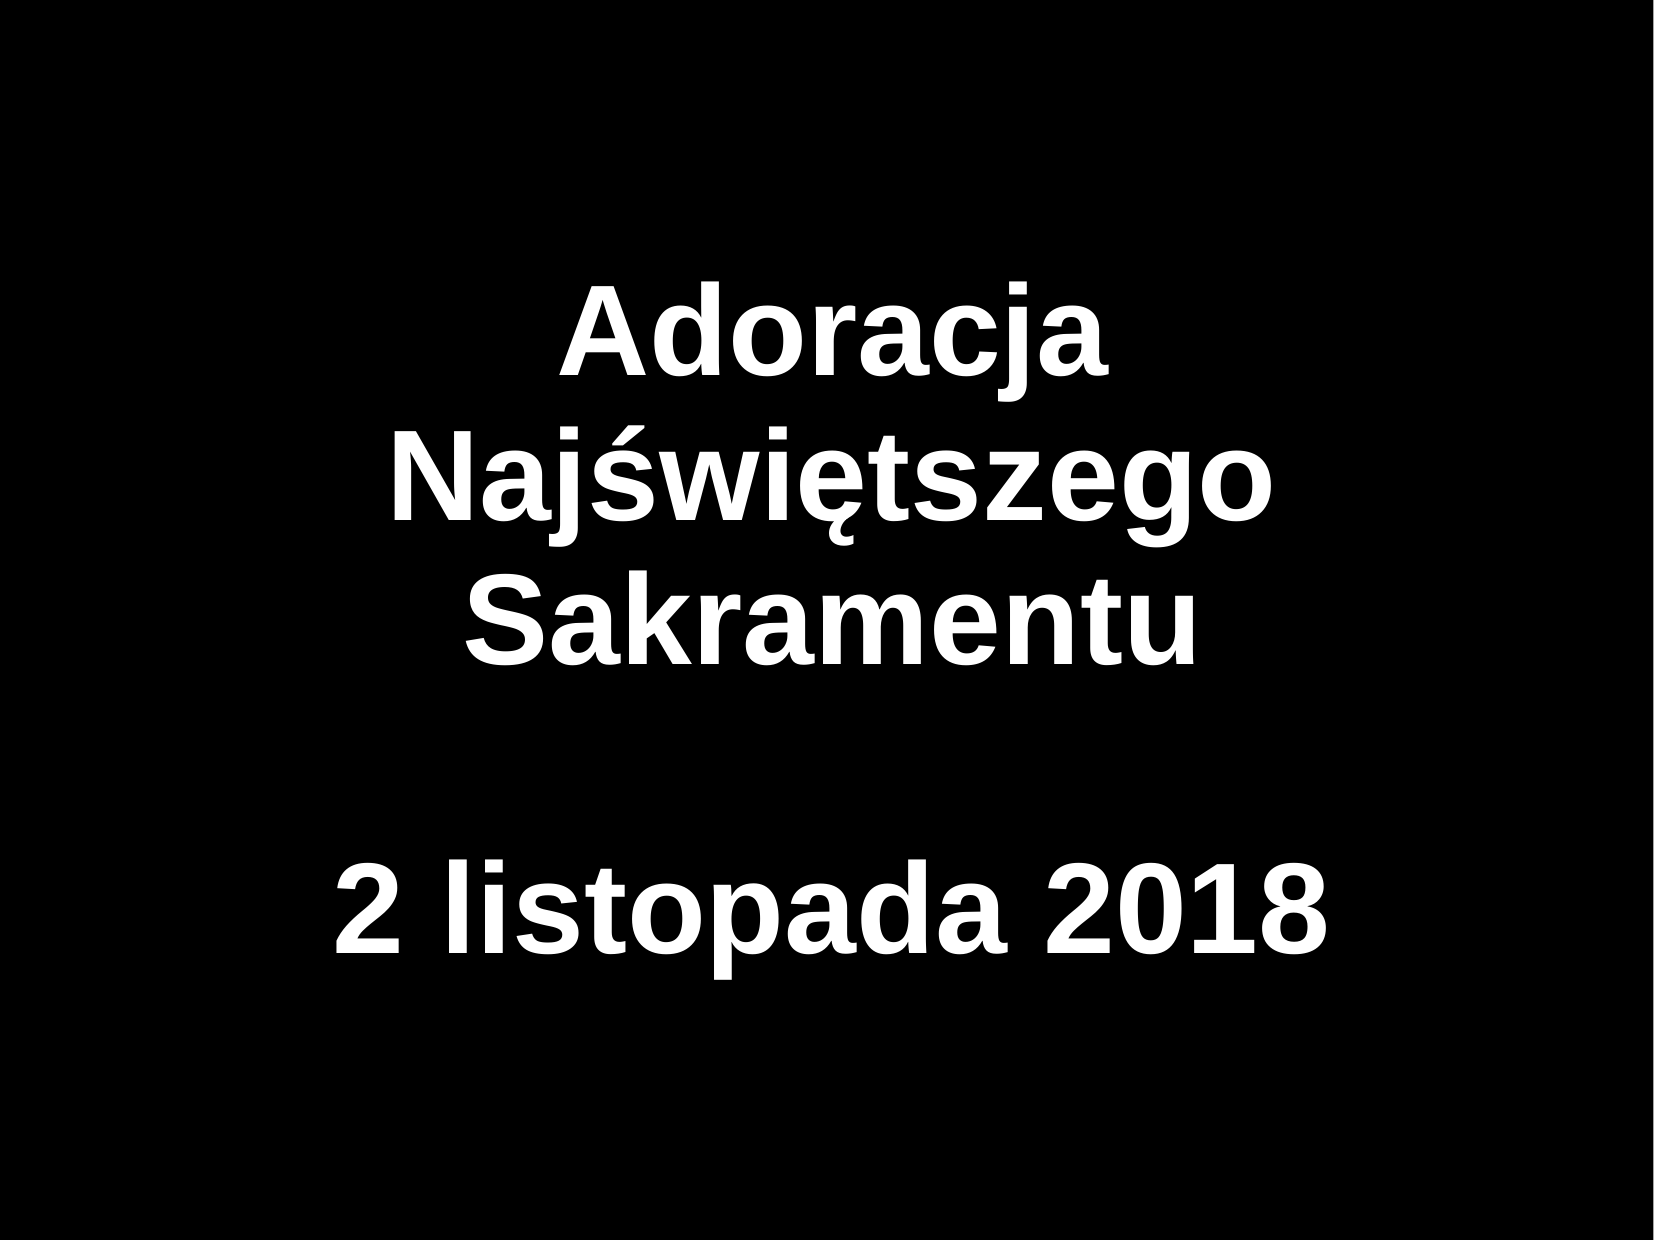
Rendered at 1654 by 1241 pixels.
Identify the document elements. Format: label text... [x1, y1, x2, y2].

subtitle Adoracja Najświętszego Sakramentu 2 listopada 2018 [47, 47, 1619, 1193]
